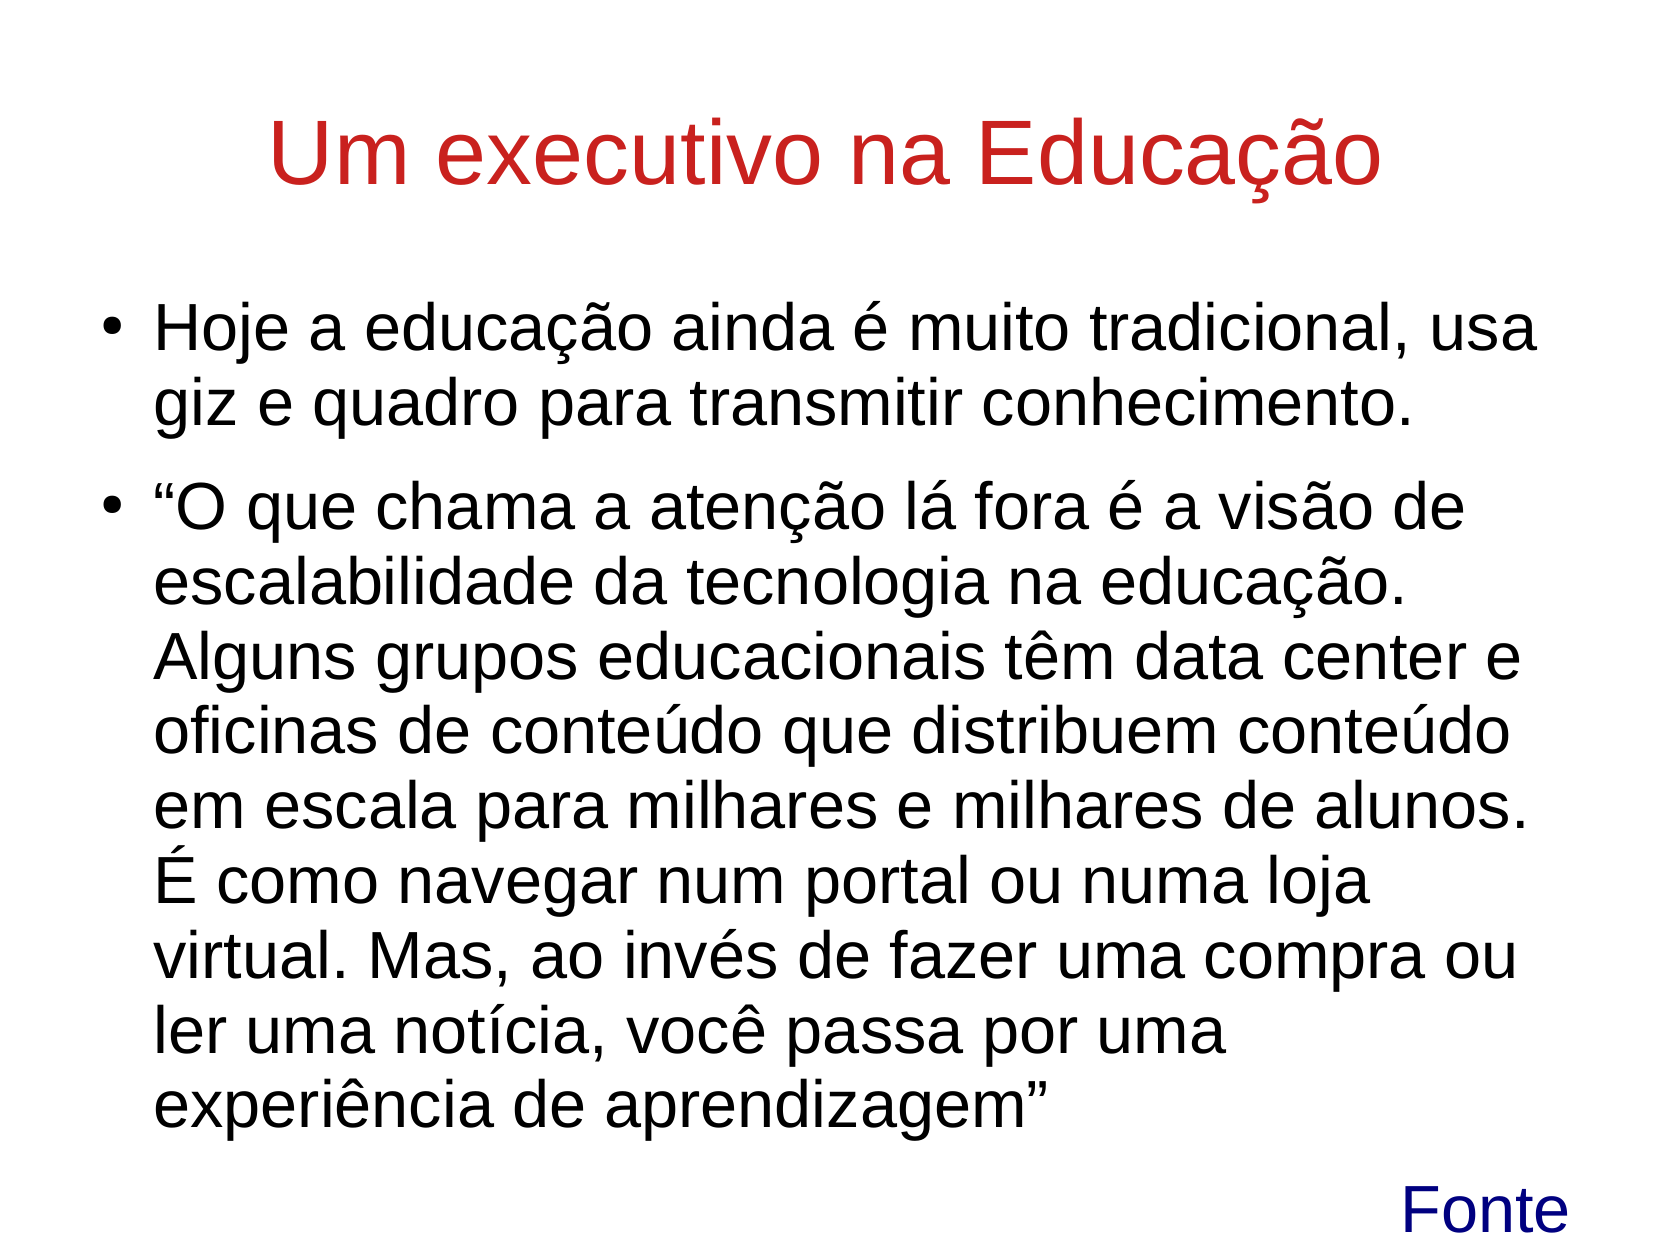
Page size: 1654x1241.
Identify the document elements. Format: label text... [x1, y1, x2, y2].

title Um executivo na Educação [82, 49, 1571, 257]
list Hoje a educação ainda é muito tradicional, usa giz e quadro para transmitir conhecimento. “O que chama a atenção lá fora é a visão de escalabilidade da tecnologia na educação. Alguns grupos educacionais têm data center e oficinas de conteúdo que distribuem conteúdo em escala para milhares e milhares de alunos. É como navegar num portal ou numa loja virtual. Mas, ao invés de fazer uma compra ou ler uma notícia, você passa por uma experiência de aprendizagem” Fonte [82, 290, 1571, 1241]
